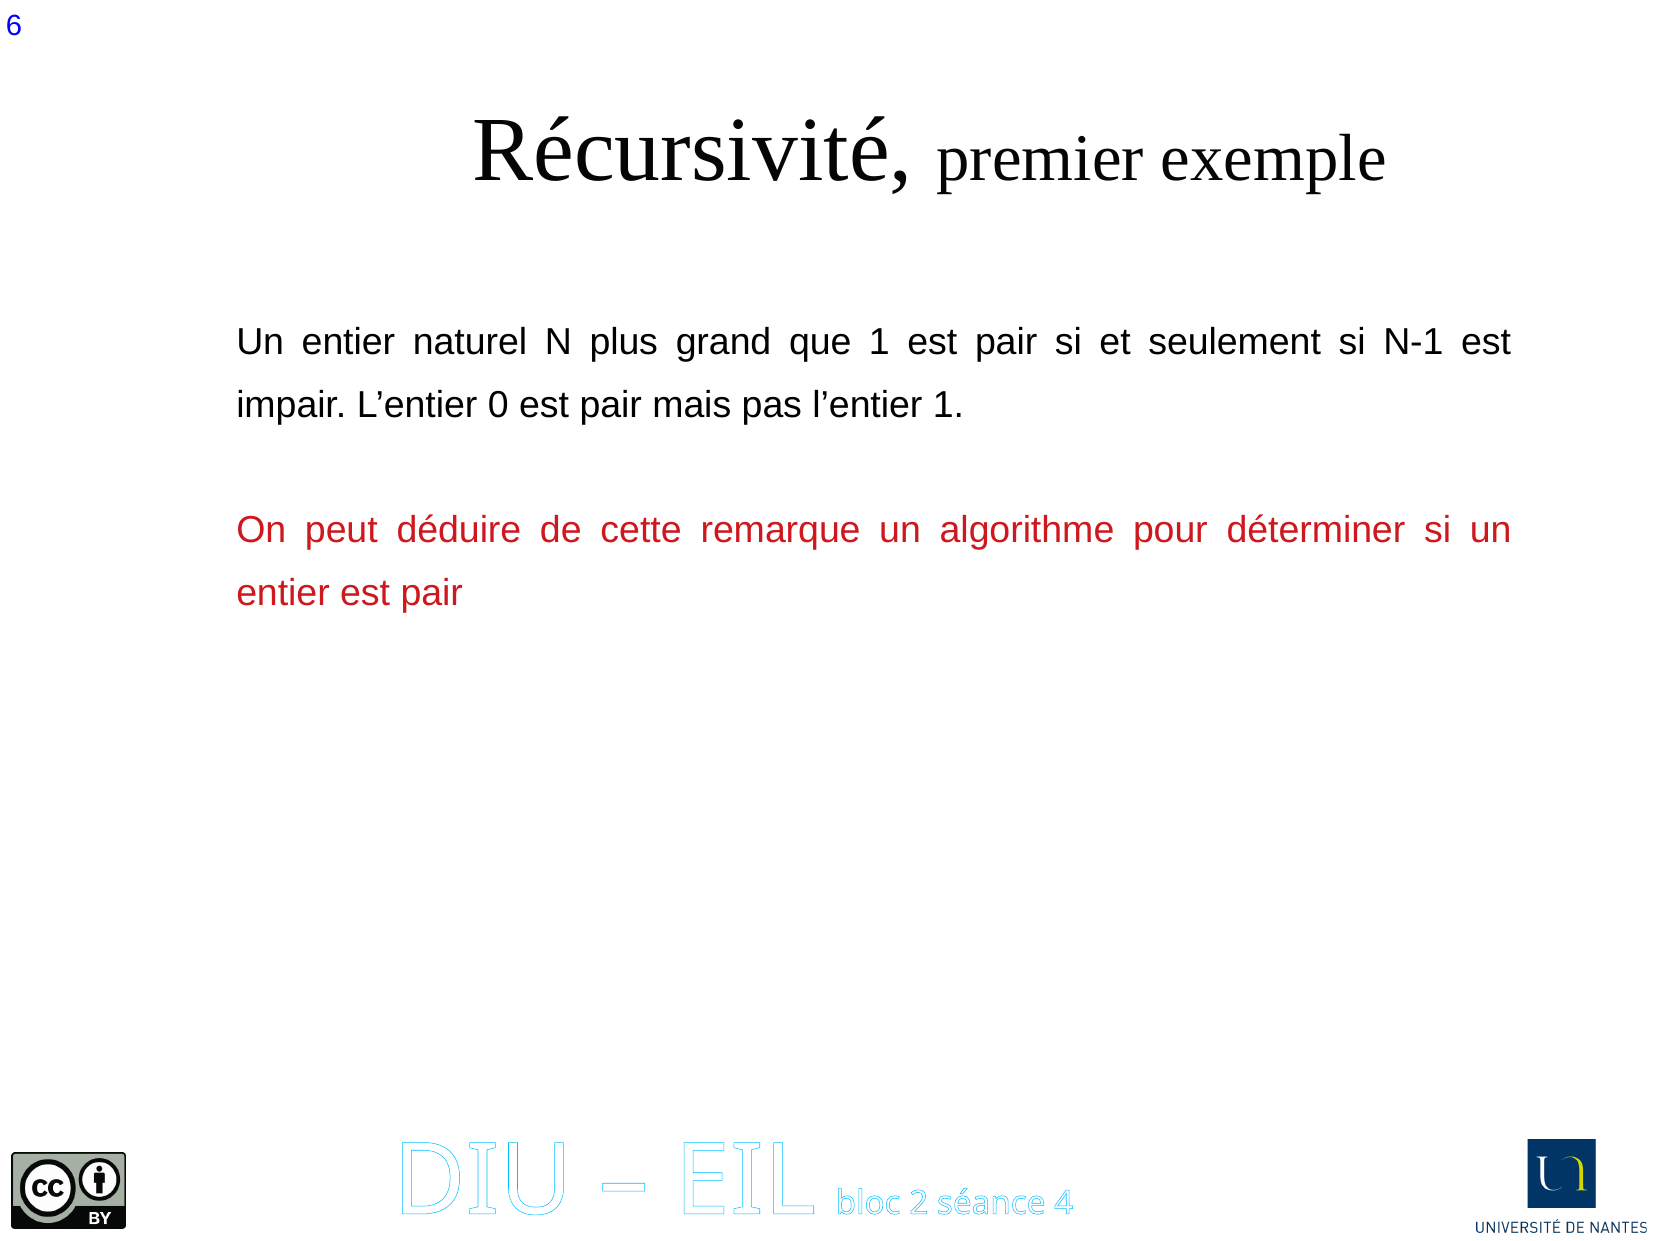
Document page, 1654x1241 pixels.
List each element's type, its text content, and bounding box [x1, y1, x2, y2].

picture [683, 1142, 725, 1215]
picture [773, 1142, 815, 1215]
picture [858, 1188, 863, 1215]
picture [938, 1195, 952, 1215]
subtitle Un entier naturel N plus grand que 1 est pair si et seulement si N-1 est impair. L’entier 0 est pair mais pas l’entier 1. On peut déduire de cette remarque un algorithme pour déterminer si un entier est pair [236, 299, 1512, 835]
picture [992, 1195, 1009, 1215]
picture [1476, 1139, 1647, 1233]
picture [1028, 1195, 1045, 1215]
picture [838, 1188, 855, 1215]
picture [1012, 1195, 1026, 1215]
picture [886, 1195, 900, 1215]
picture [402, 1142, 460, 1215]
picture [910, 1189, 927, 1215]
picture [733, 1142, 761, 1215]
picture [972, 1195, 988, 1215]
picture [602, 1182, 645, 1192]
picture [1054, 1189, 1073, 1215]
picture [866, 1195, 884, 1215]
picture [508, 1142, 564, 1216]
picture [11, 1152, 126, 1229]
title Récursivité, premier exemple [265, 47, 1595, 252]
picture [469, 1142, 496, 1215]
picture [954, 1188, 971, 1215]
